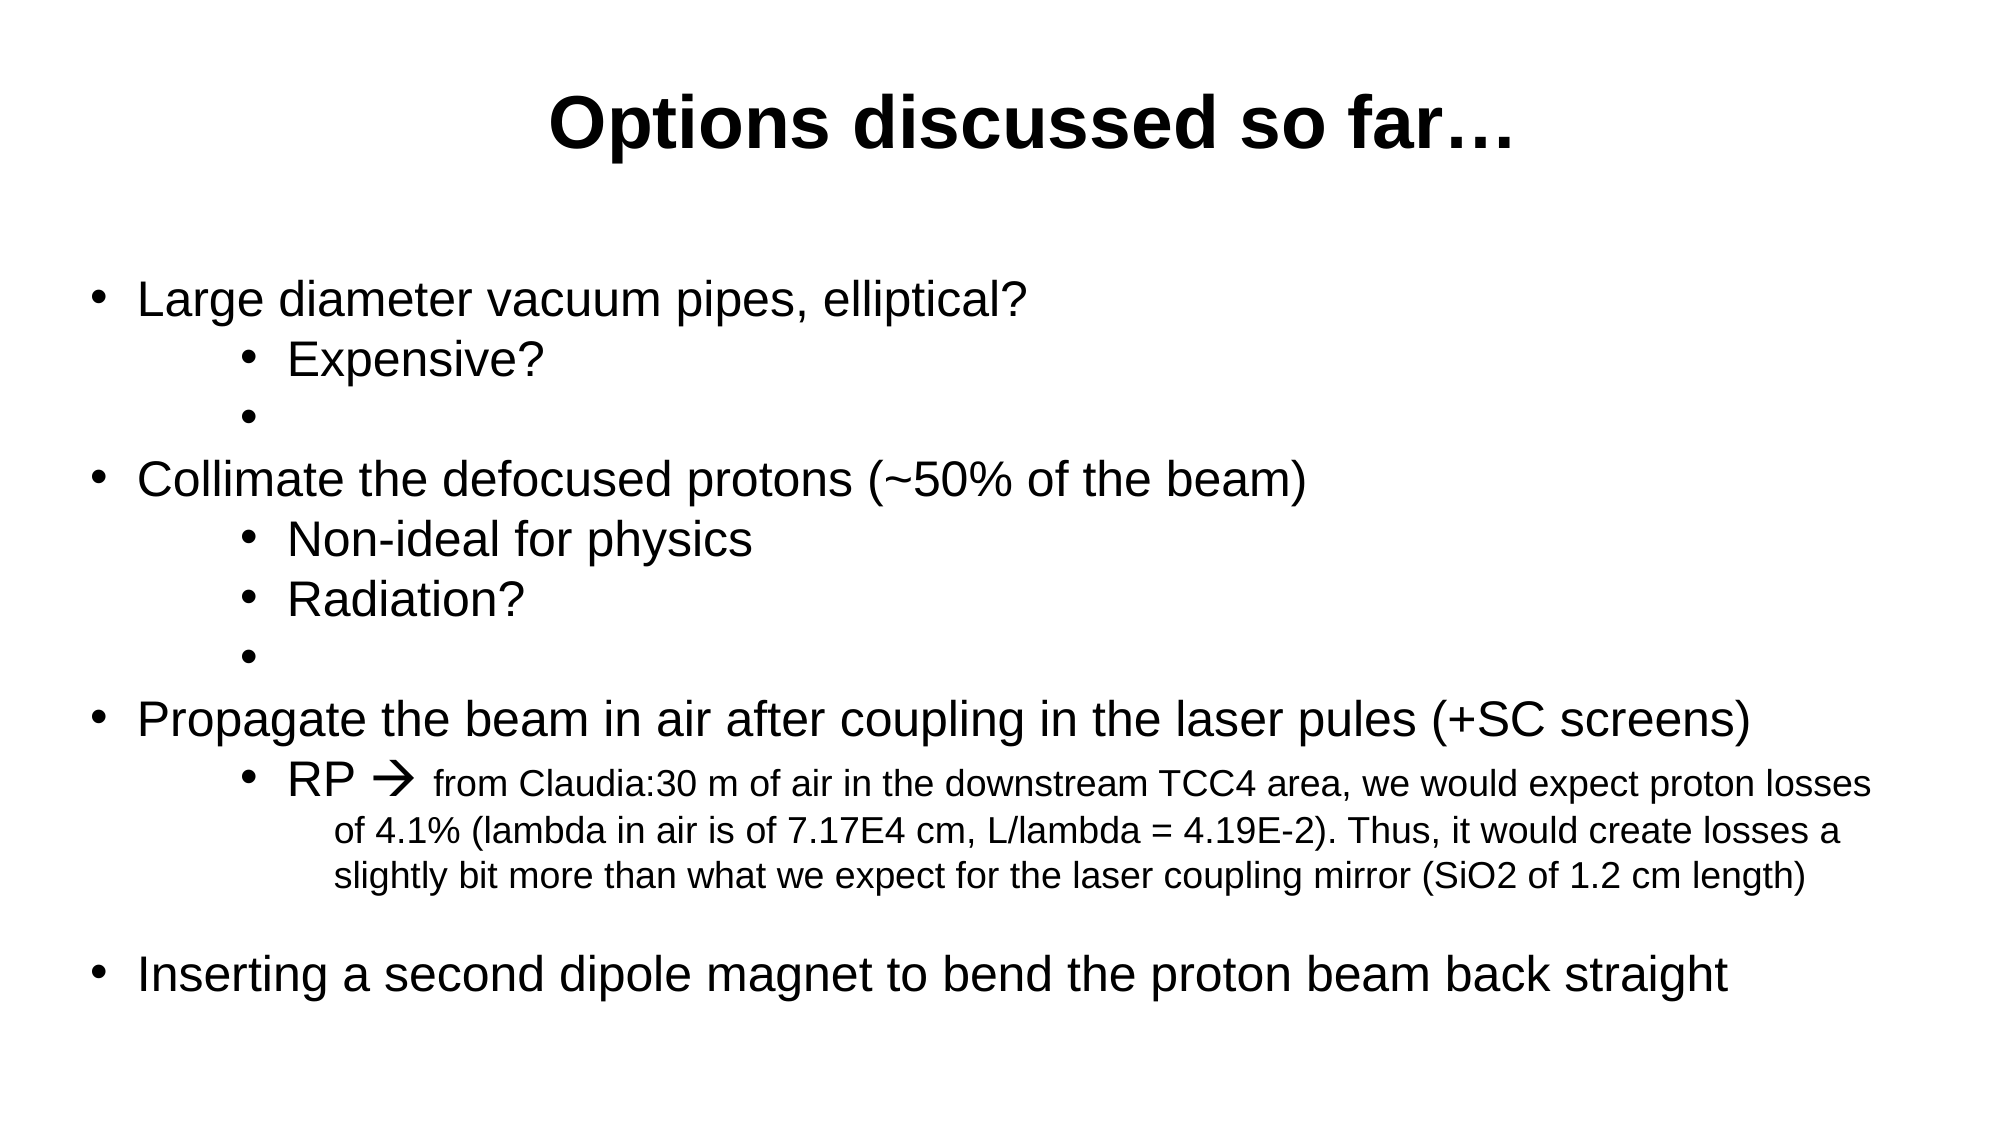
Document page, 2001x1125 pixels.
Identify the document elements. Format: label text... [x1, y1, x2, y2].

text_box Options discussed so far… [534, 65, 1545, 172]
text_box Large diameter vacuum pipes, elliptical? Expensive? Collimate the defocused protons (~50% of the beam) Non-ideal for physics Radiation? Propagate the beam in air after coupling in the laser pules (+SC screens) RP  from Claudia:30 m of air in the downstream TCC4 area, we would expect proton losses of 4.1% (lambda in air is of 7.17E4 cm, L/lambda = 4.19E-2). Thus, it would create losses a slightly bit more than what we expect for the laser coupling mirror (SiO2 of 1.2 cm length) Inserting a second dipole magnet to bend the proton beam back straight [75, 258, 1922, 1017]
